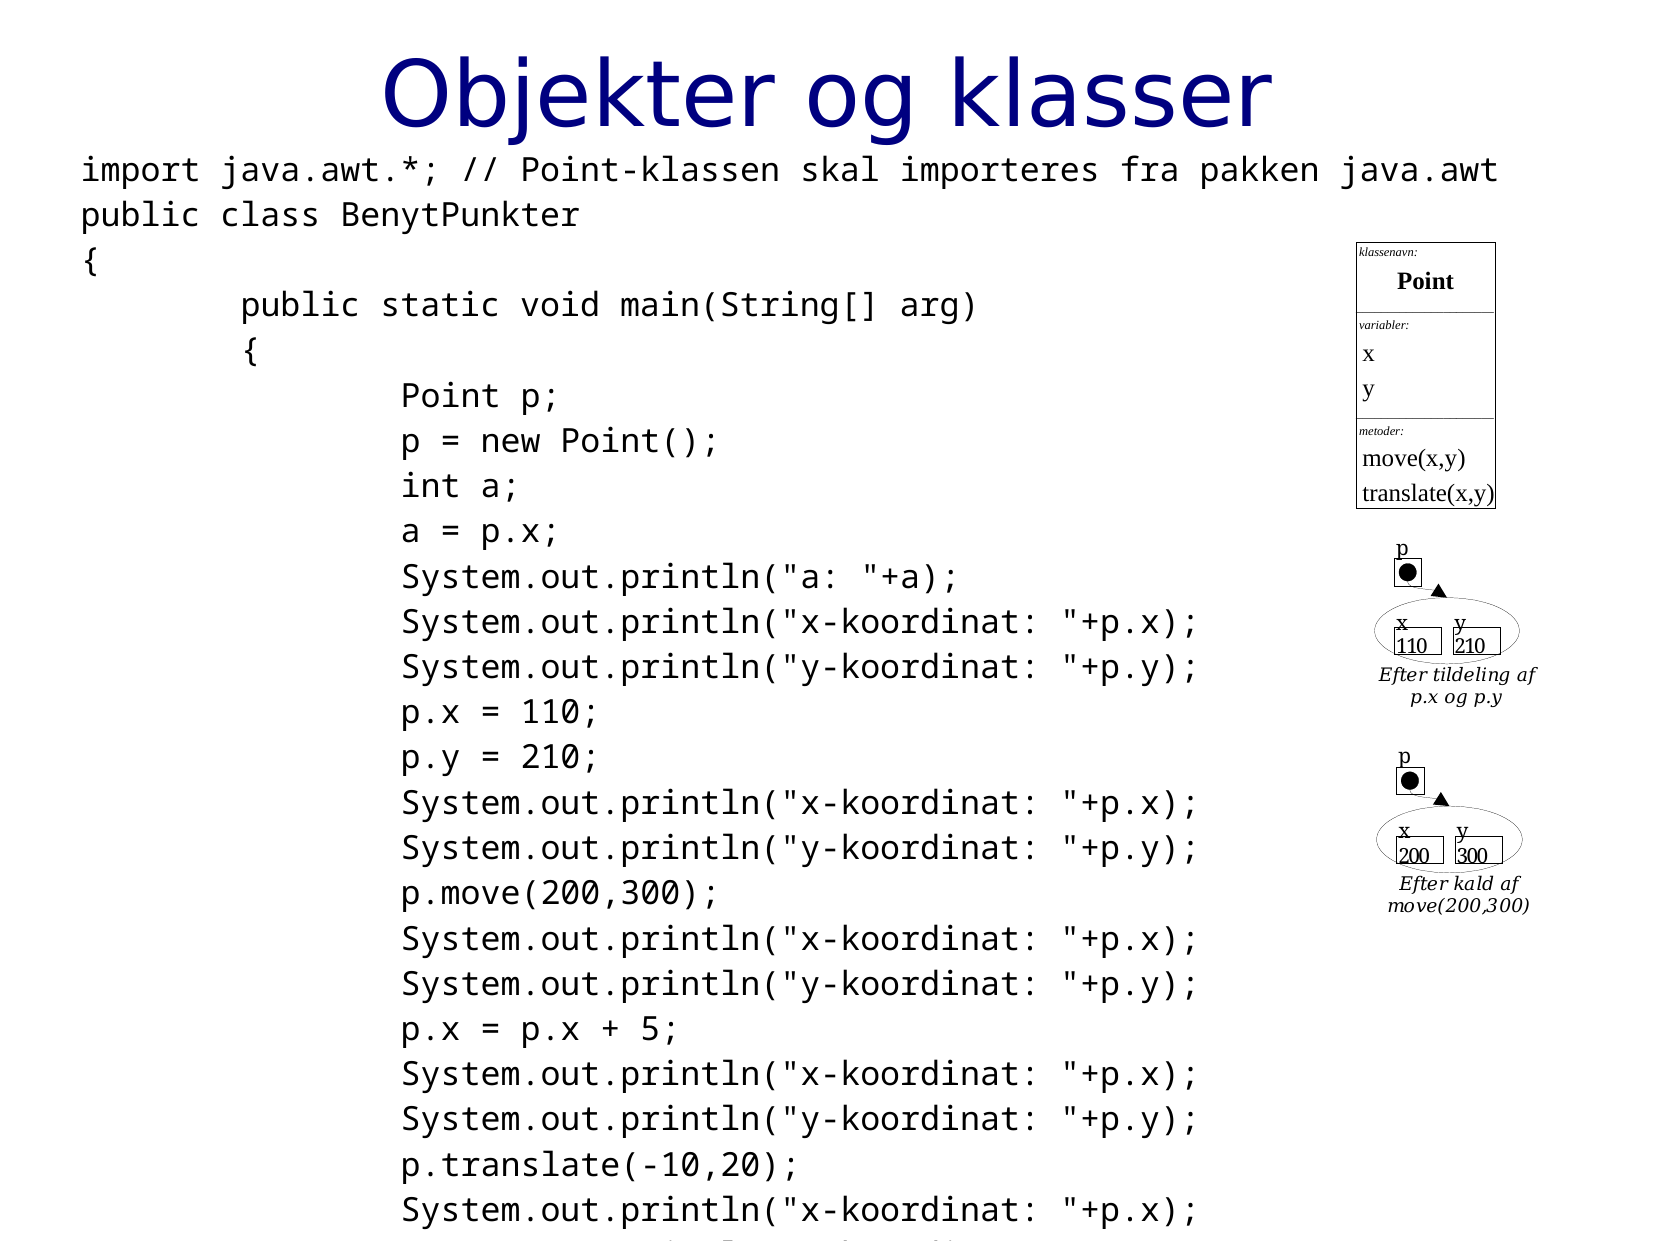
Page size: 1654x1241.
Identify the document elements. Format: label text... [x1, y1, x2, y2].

title Objekter og klasser [105, 0, 1549, 198]
text_box import java.awt.*; // Point-klassen skal importeres fra pakken java.awt public class BenytPunkter { public static void main(String[] arg) { Point p; p = new Point(); int a; a = p.x; System.out.println("a: "+a); System.out.println("x-koordinat: "+p.x); System.out.println("y-koordinat: "+p.y); p.x = 110; p.y = 210; System.out.println("x-koordinat: "+p.x); System.out.println("y-koordinat: "+p.y); p.move(200,300); System.out.println("x-koordinat: "+p.x); System.out.println("y-koordinat: "+p.y); p.x = p.x + 5; System.out.println("x-koordinat: "+p.x); System.out.println("y-koordinat: "+p.y); p.translate(-10,20); System.out.println("x-koordinat: "+p.x); System.out.println("y-koordinat: "+p.y); double afstandFraOrigo = p.distance(0,0); System.out.println("afstandFraOrigo: "+afstandFraOrigo); } } [80, 145, 1519, 1241]
chart [1288, 723, 1577, 936]
chart [1278, 237, 1574, 718]
